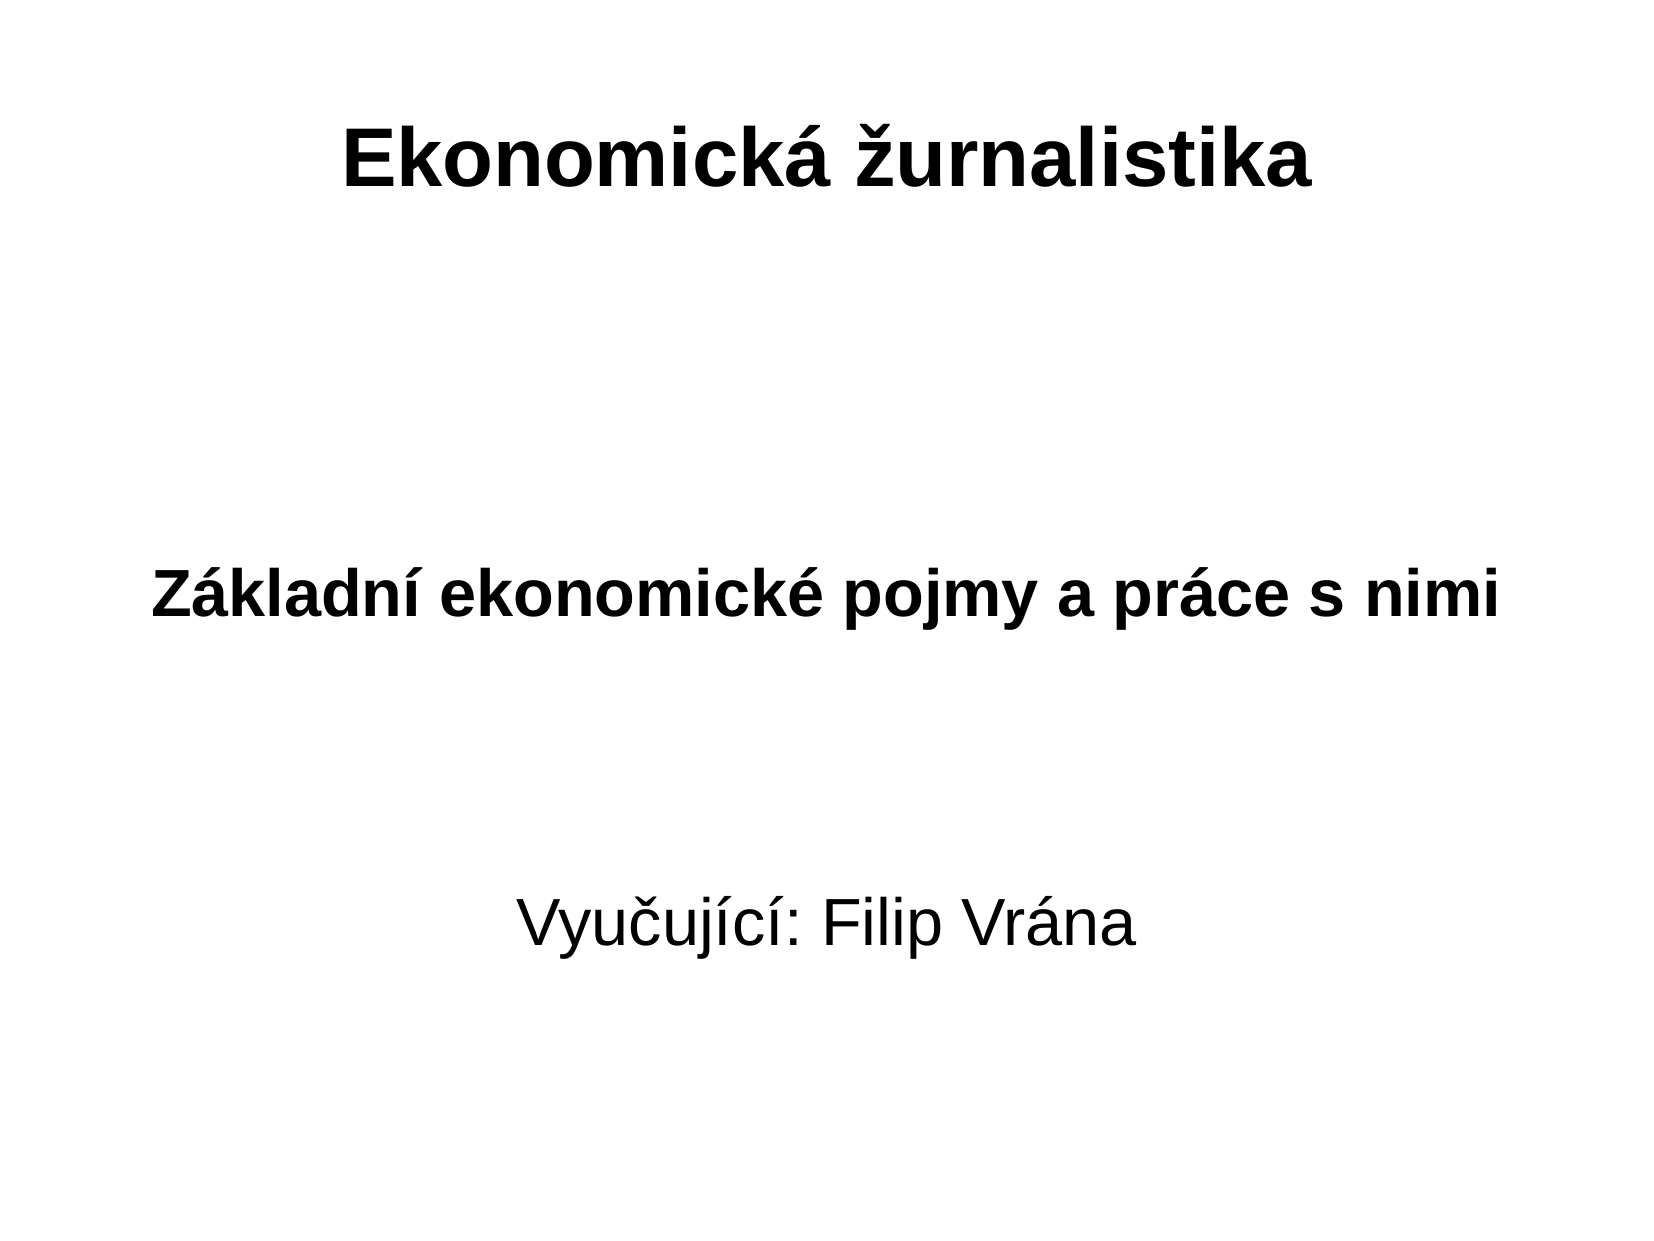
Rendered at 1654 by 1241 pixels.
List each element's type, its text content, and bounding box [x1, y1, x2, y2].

title Ekonomická žurnalistika [82, 49, 1571, 257]
subtitle Základní ekonomické pojmy a práce s nimi Vyučující: Filip Vrána [82, 290, 1571, 1109]
